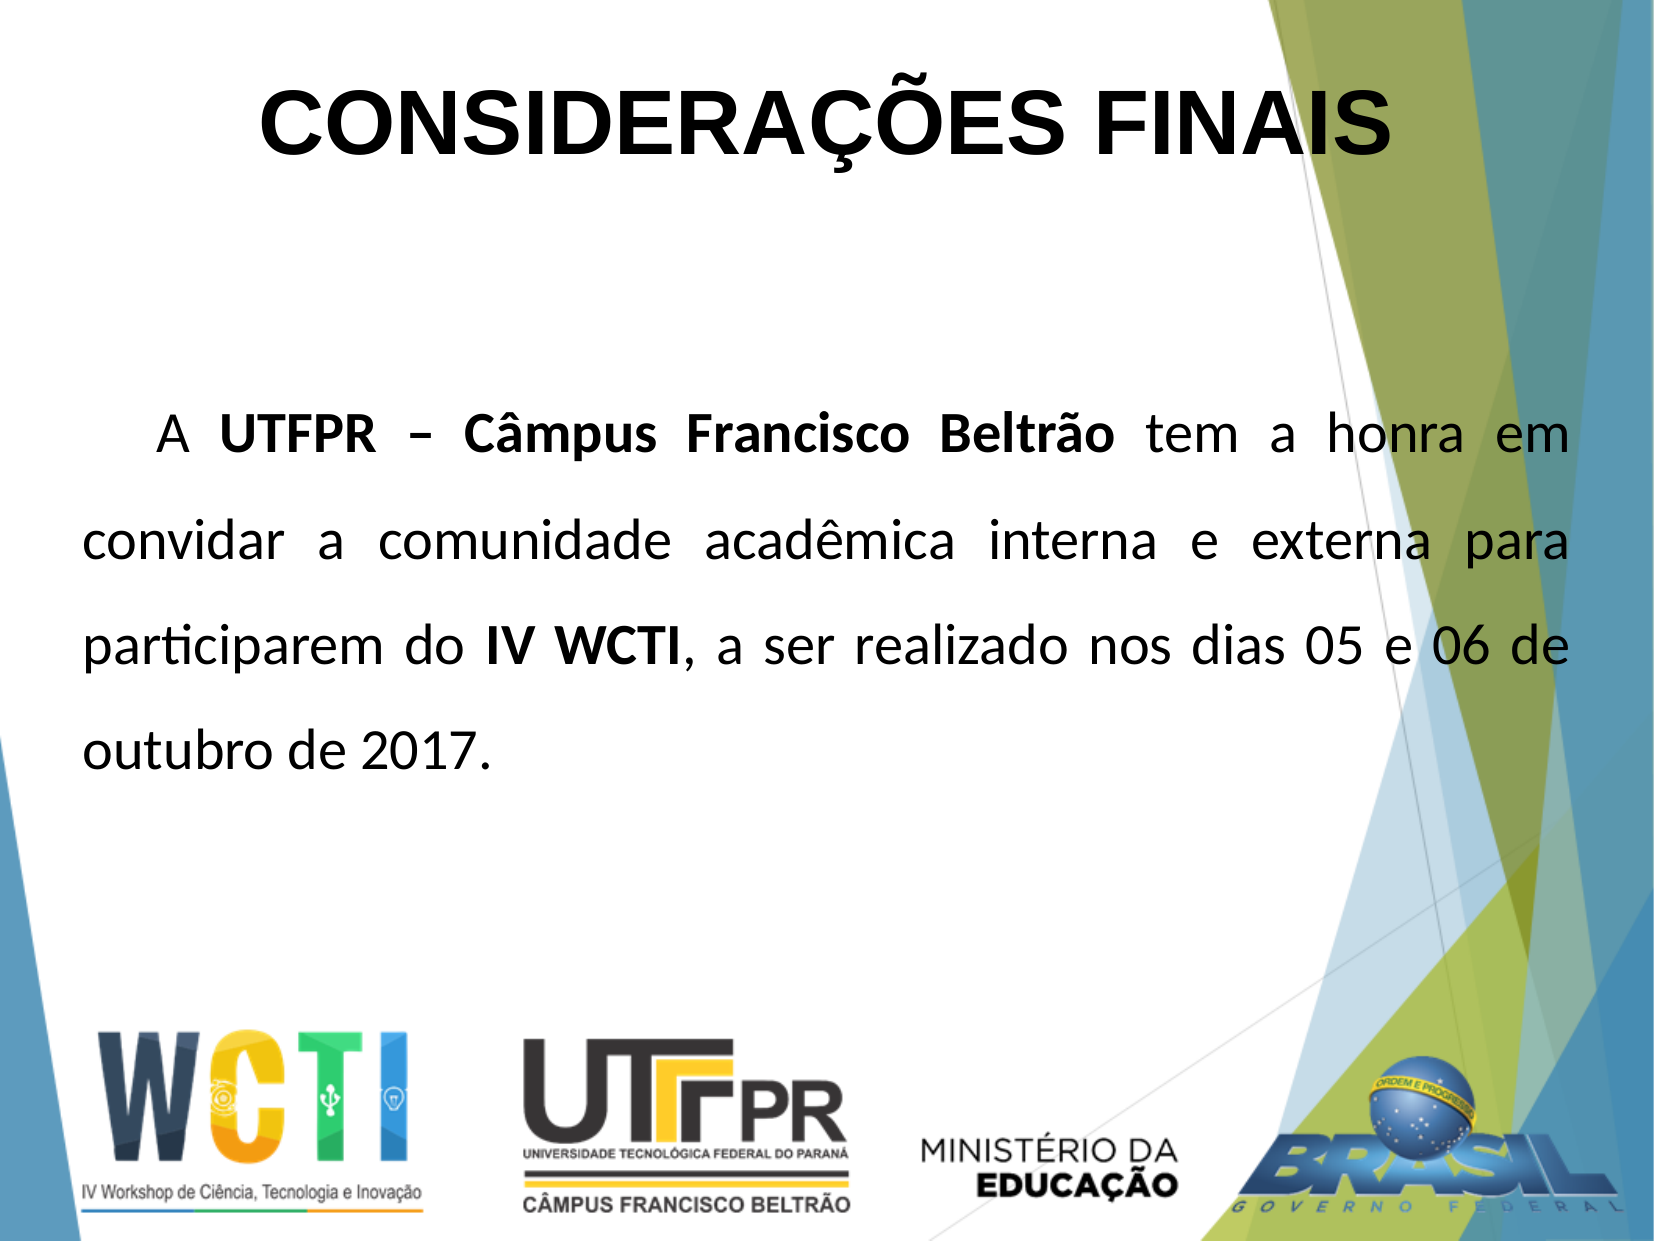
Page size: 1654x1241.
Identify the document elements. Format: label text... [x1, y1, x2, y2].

text_box CONSIDERAÇÕES FINAIS [82, 66, 1571, 169]
picture [0, 0, 1654, 1241]
text_box A UTFPR – Câmpus Francisco Beltrão tem a honra em convidar a comunidade acadêmica interna e externa para participarem do IV WCTI, a ser realizado nos dias 05 e 06 de outubro de 2017. [82, 290, 1571, 957]
